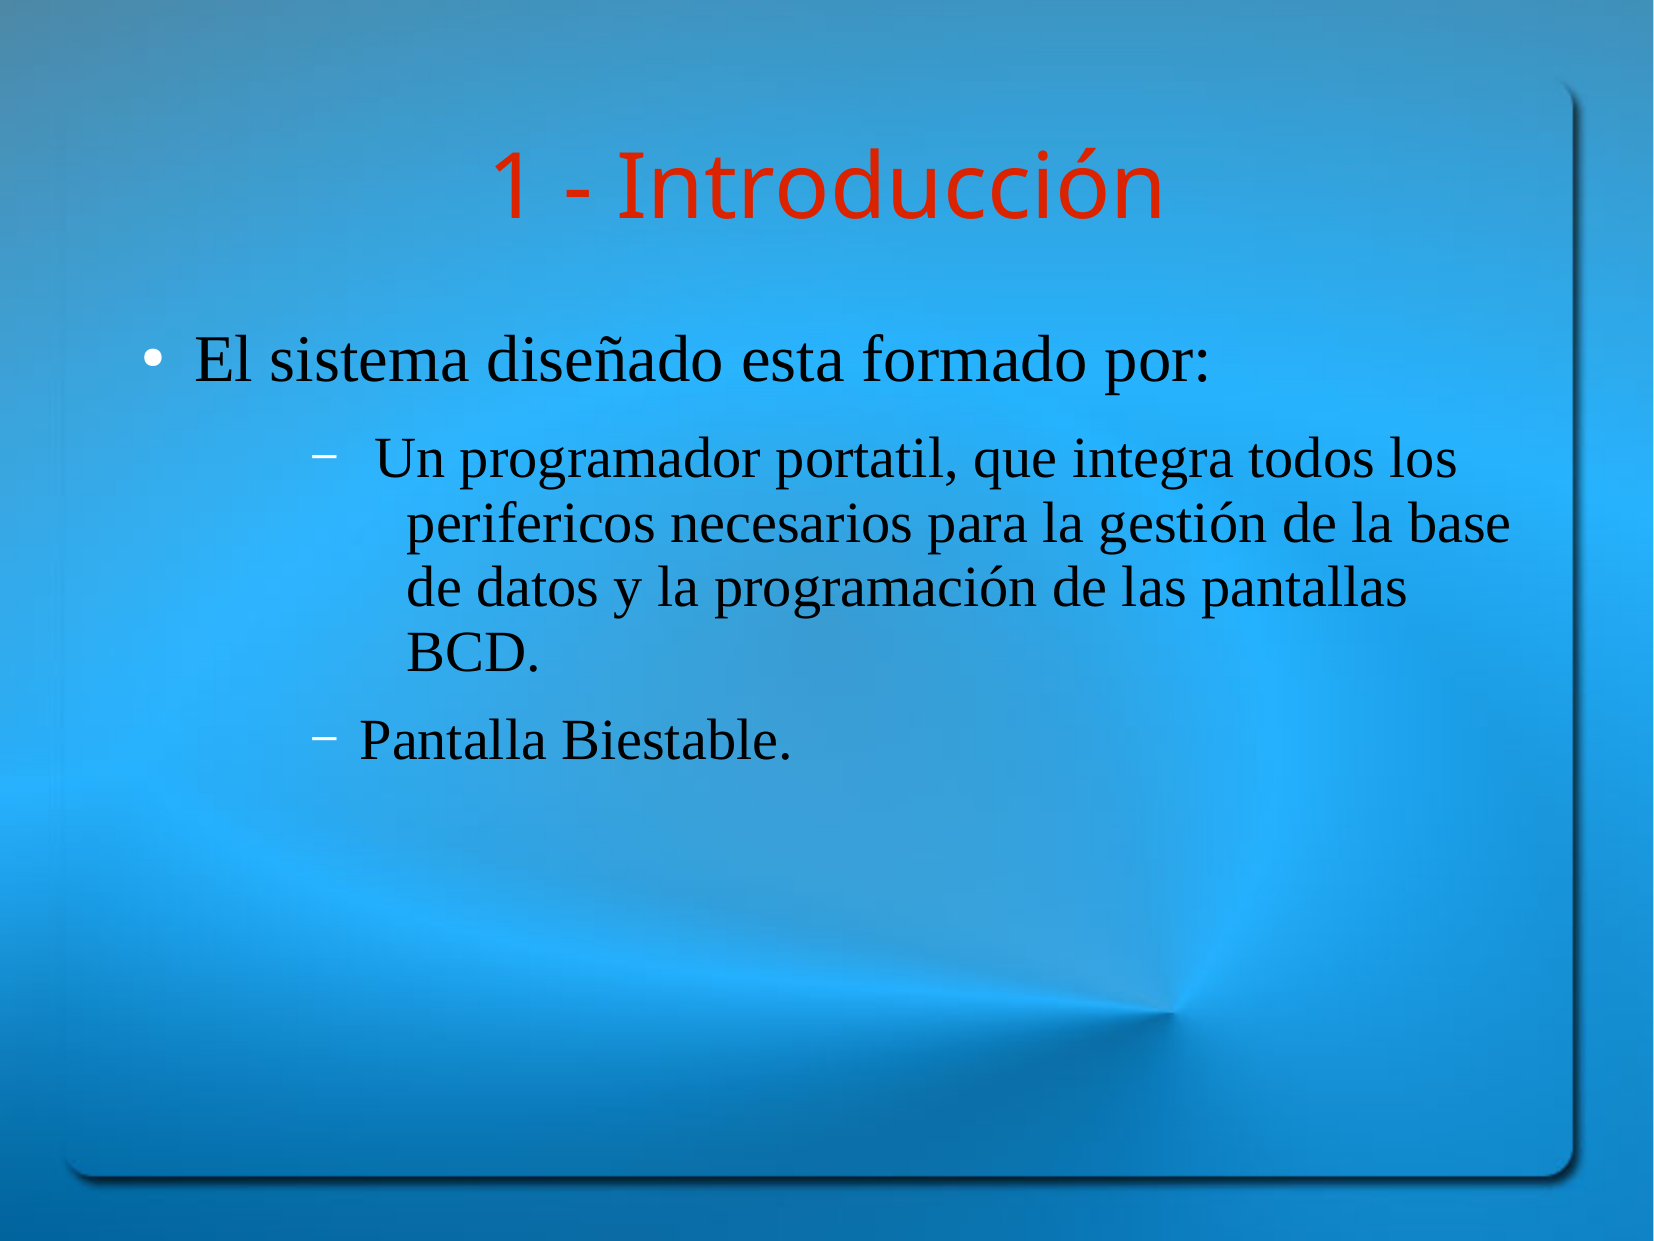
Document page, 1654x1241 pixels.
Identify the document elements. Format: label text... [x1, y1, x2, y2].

list El sistema diseñado esta formado por: Un programador portatil, que integra todos los perifericos necesarios para la gestión de la base de datos y la programación de las pantallas BCD. Pantalla Biestable. [123, 322, 1536, 1034]
title 1 - Introducción [121, 119, 1534, 248]
picture [0, 0, 1654, 1241]
